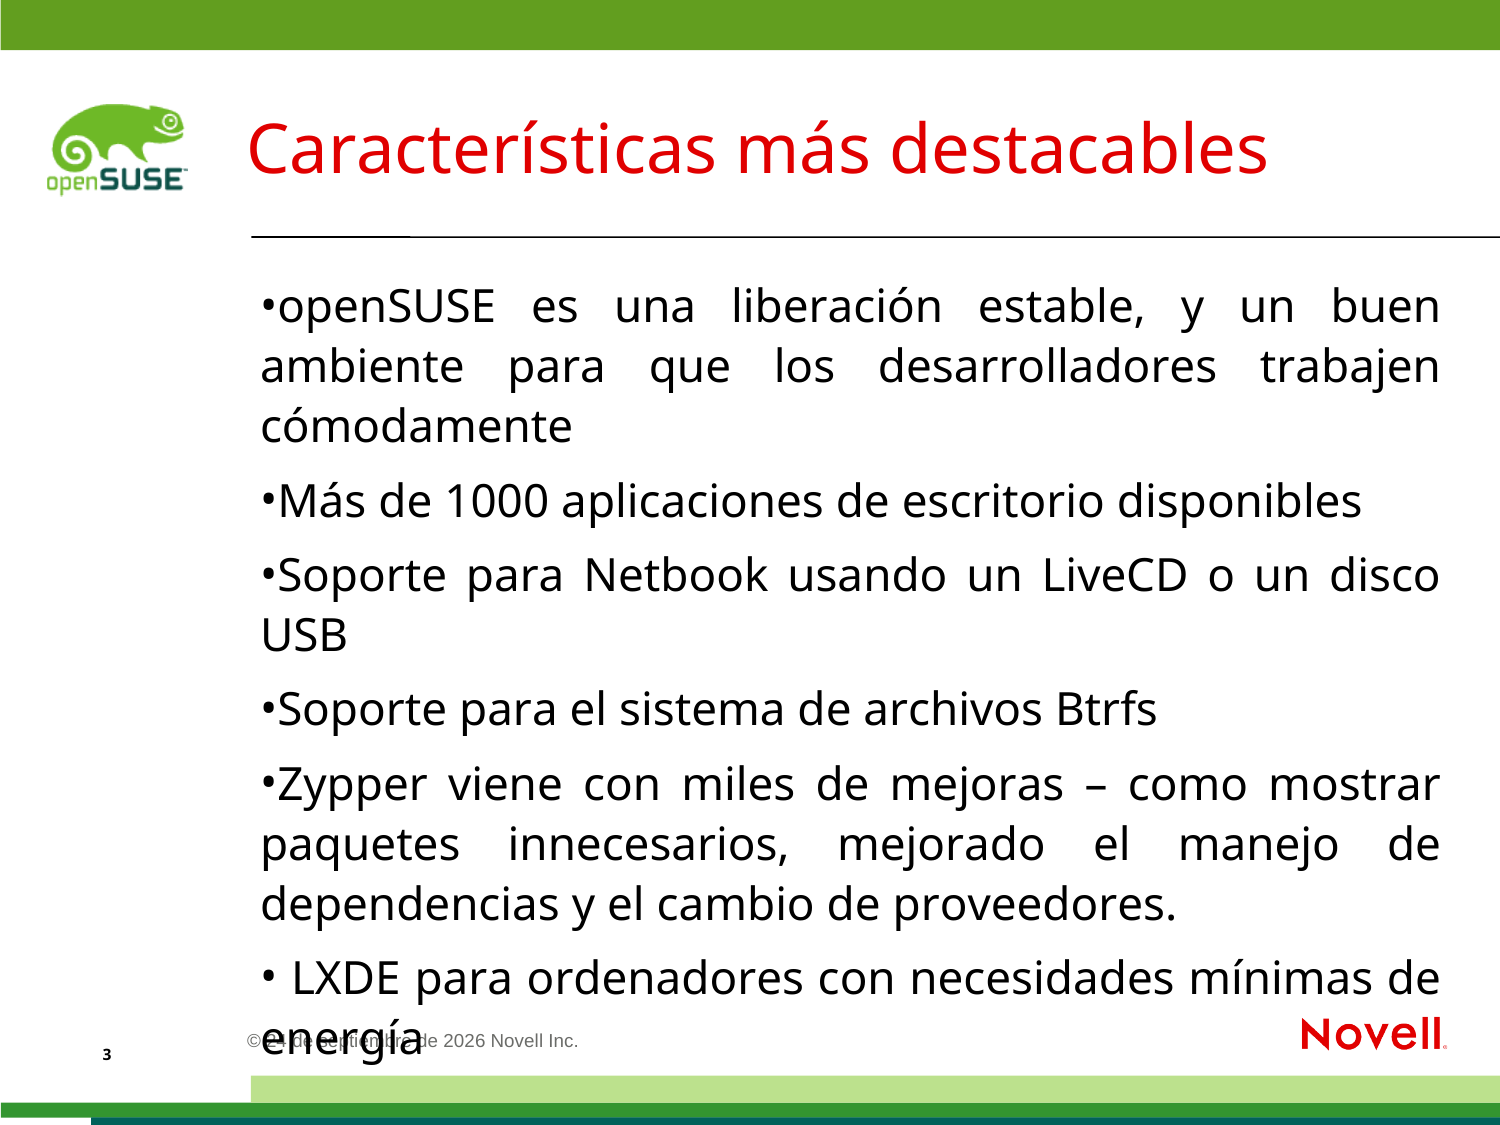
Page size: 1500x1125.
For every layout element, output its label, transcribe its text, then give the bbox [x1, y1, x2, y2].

picture [47, 104, 188, 197]
picture [1295, 1026, 1453, 1056]
title Características más destacables [246, 60, 1409, 239]
list openSUSE es una liberación estable, y un buen ambiente para que los desarrolladores trabajen cómodamente Más de 1000 aplicaciones de escritorio disponibles Soporte para Netbook usando un LiveCD o un disco USB Soporte para el sistema de archivos Btrfs Zypper viene con miles de mejoras – como mostrar paquetes innecesarios, mejorado el manejo de dependencias y el cambio de proveedores. LXDE para ordenadores con necesidades mínimas de energía [245, 267, 1458, 1026]
